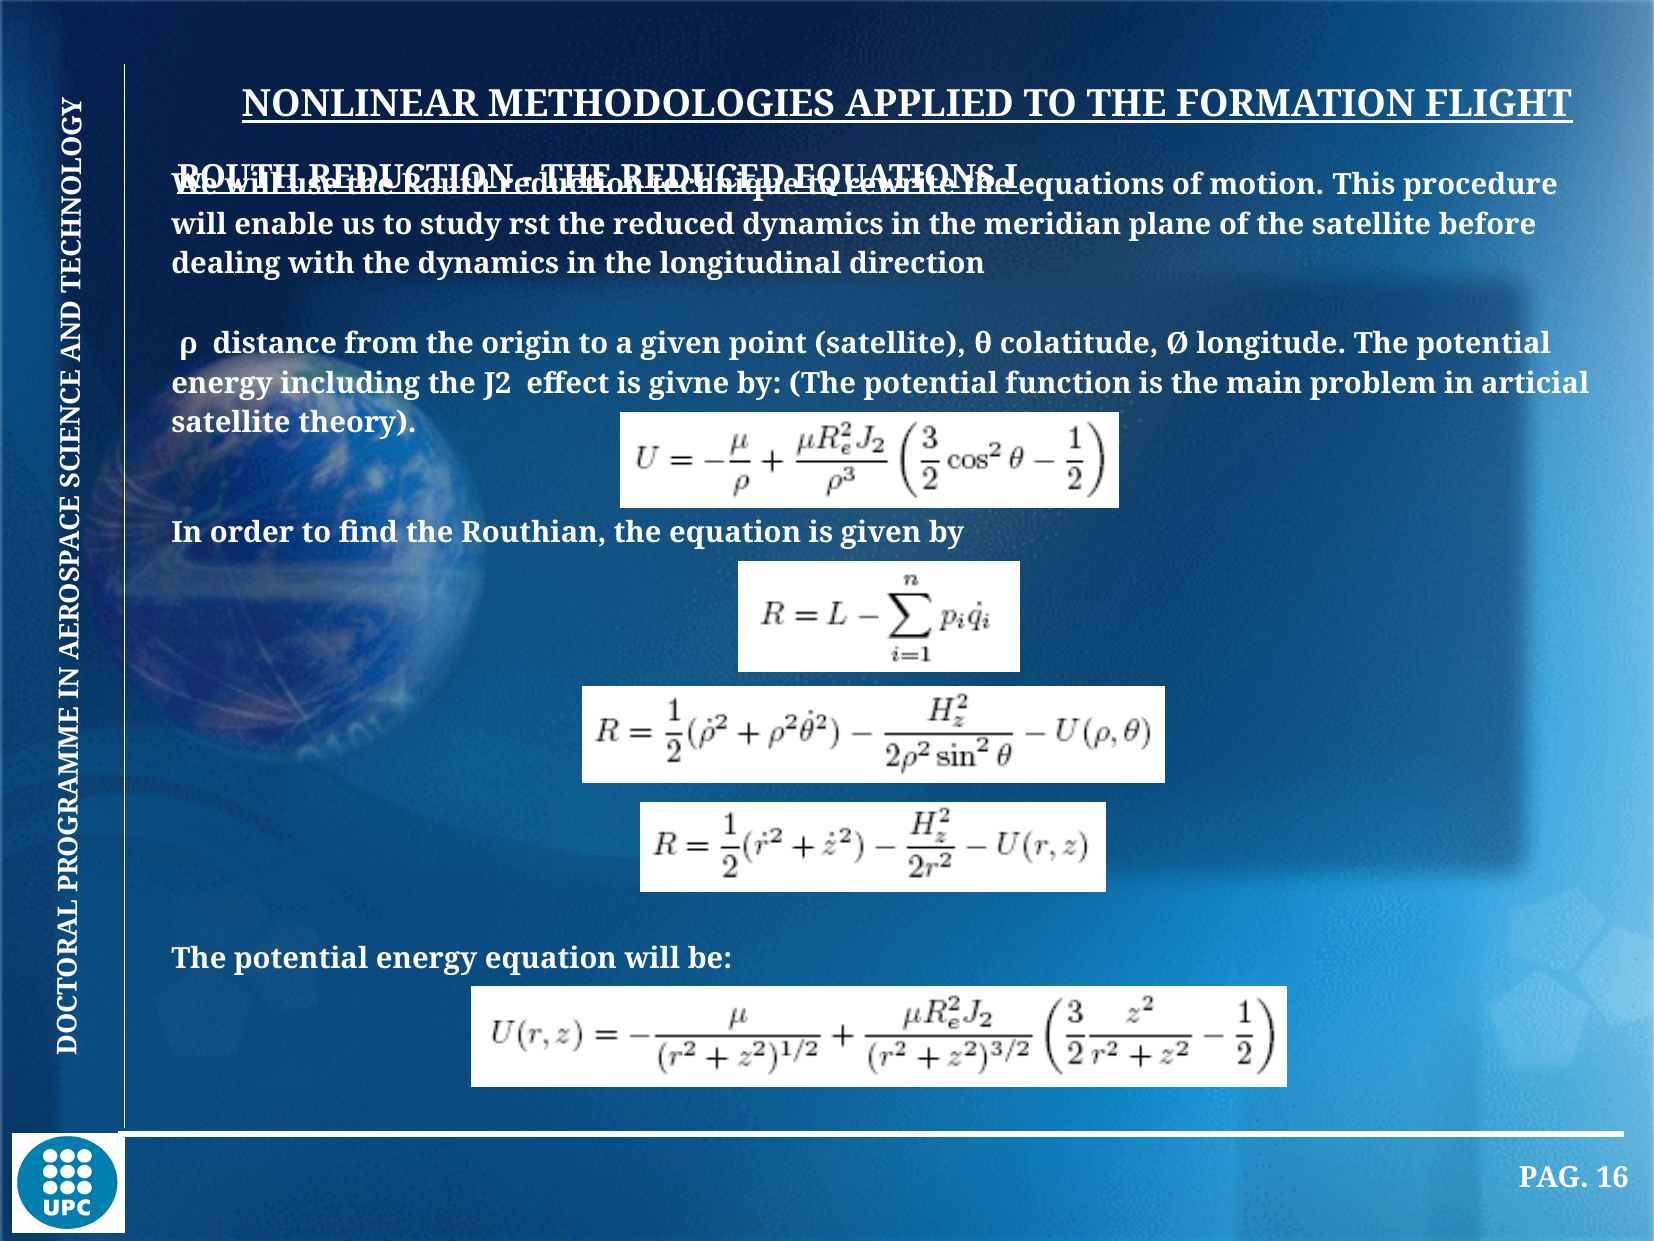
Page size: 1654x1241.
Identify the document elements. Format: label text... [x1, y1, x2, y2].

picture [0, 0, 1654, 1241]
title We will use the Routh reduction technique to rewrite the equations of motion. This procedure will enable us to study rst the reduced dynamics in the meridian plane of the satellite before dealing with the dynamics in the longitudinal direction ρ distance from the origin to a given point (satellite), θ colatitude, Ø longitude. The potential energy including the J2 effect is givne by: (The potential function is the main problem in articial satellite theory). [171, 203, 1595, 402]
title The potential energy equation will be: [171, 909, 1063, 1004]
title NONLINEAR METHODOLOGIES APPLIED TO THE FORMATION FLIGHT [147, 29, 1654, 150]
title ROUTH REDUCTION - THE REDUCED EQUATIONS I [177, 150, 1536, 203]
title PAG. 16 [1505, 1116, 1642, 1237]
title DOCTORAL PROGRAMME IN AEROSPACE SCIENCE AND TECHNOLOGY [8, 88, 124, 1064]
title In order to find the Routhian, the equation is given by [171, 502, 975, 562]
